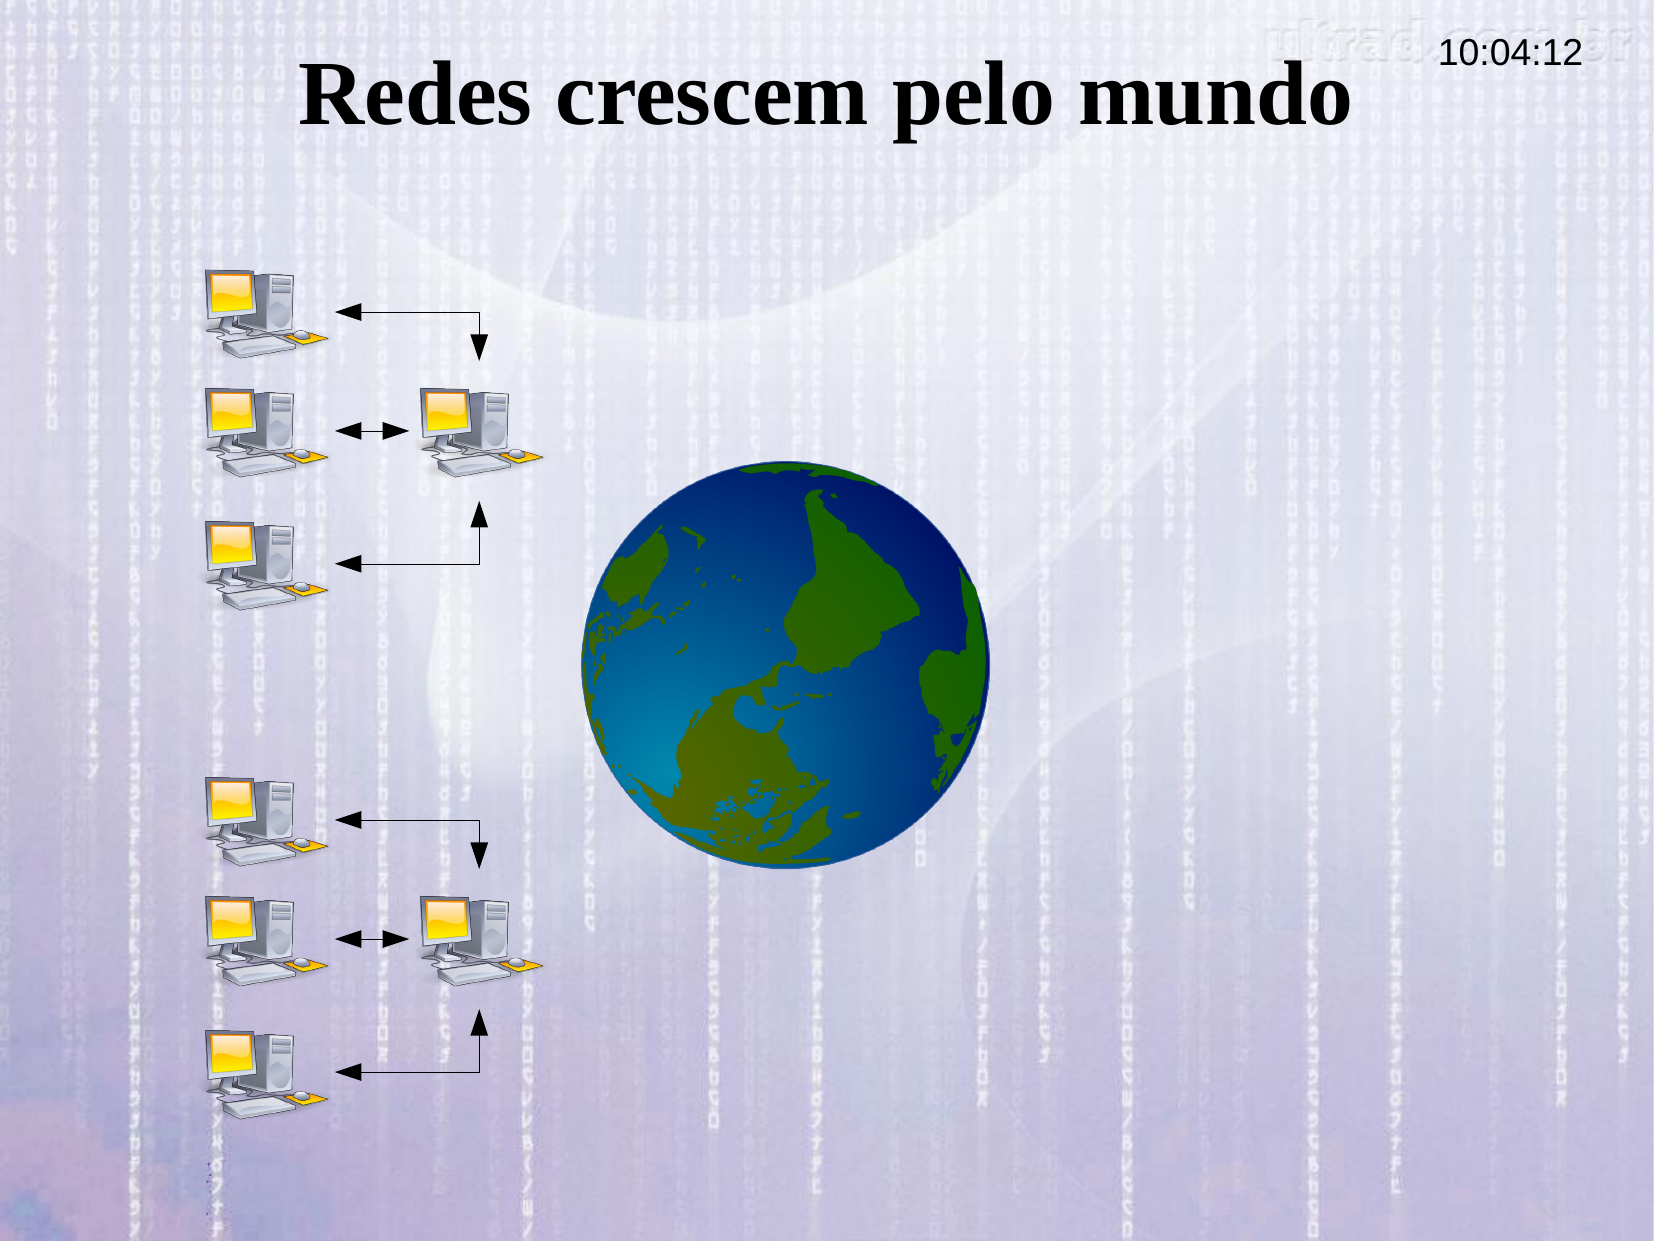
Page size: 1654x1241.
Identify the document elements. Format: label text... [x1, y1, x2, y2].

picture [0, 0, 1654, 1241]
text_box Redes crescem pelo mundo [29, 35, 1625, 171]
text_box 09:49:08 [1423, 23, 1631, 94]
